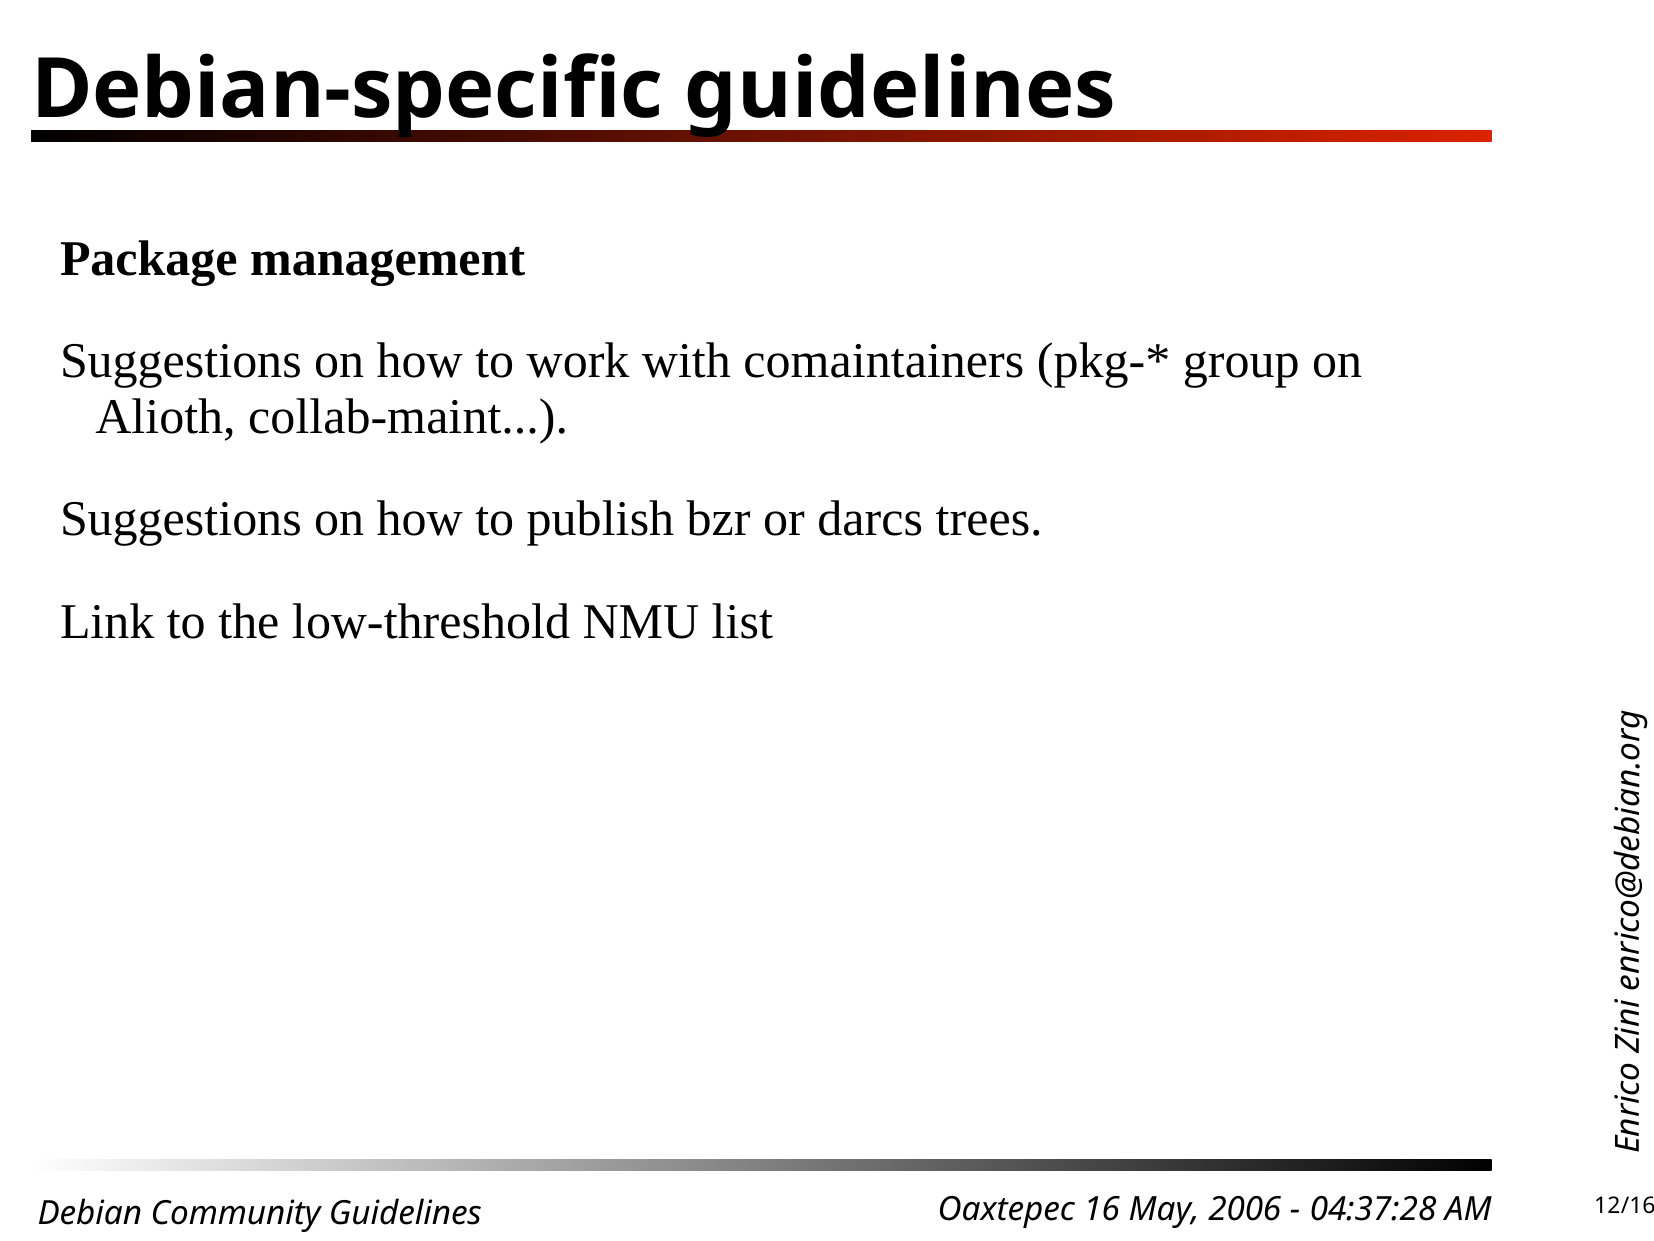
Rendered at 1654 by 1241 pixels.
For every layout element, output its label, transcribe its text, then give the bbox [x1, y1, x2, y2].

text_box Debian-specific guidelines [31, 28, 1438, 165]
text_box Package management Suggestions on how to work with comaintainers (pkg-* group on Alioth, collab-maint...). Suggestions on how to publish bzr or darcs trees. Link to the low-threshold NMU list [60, 230, 1498, 664]
